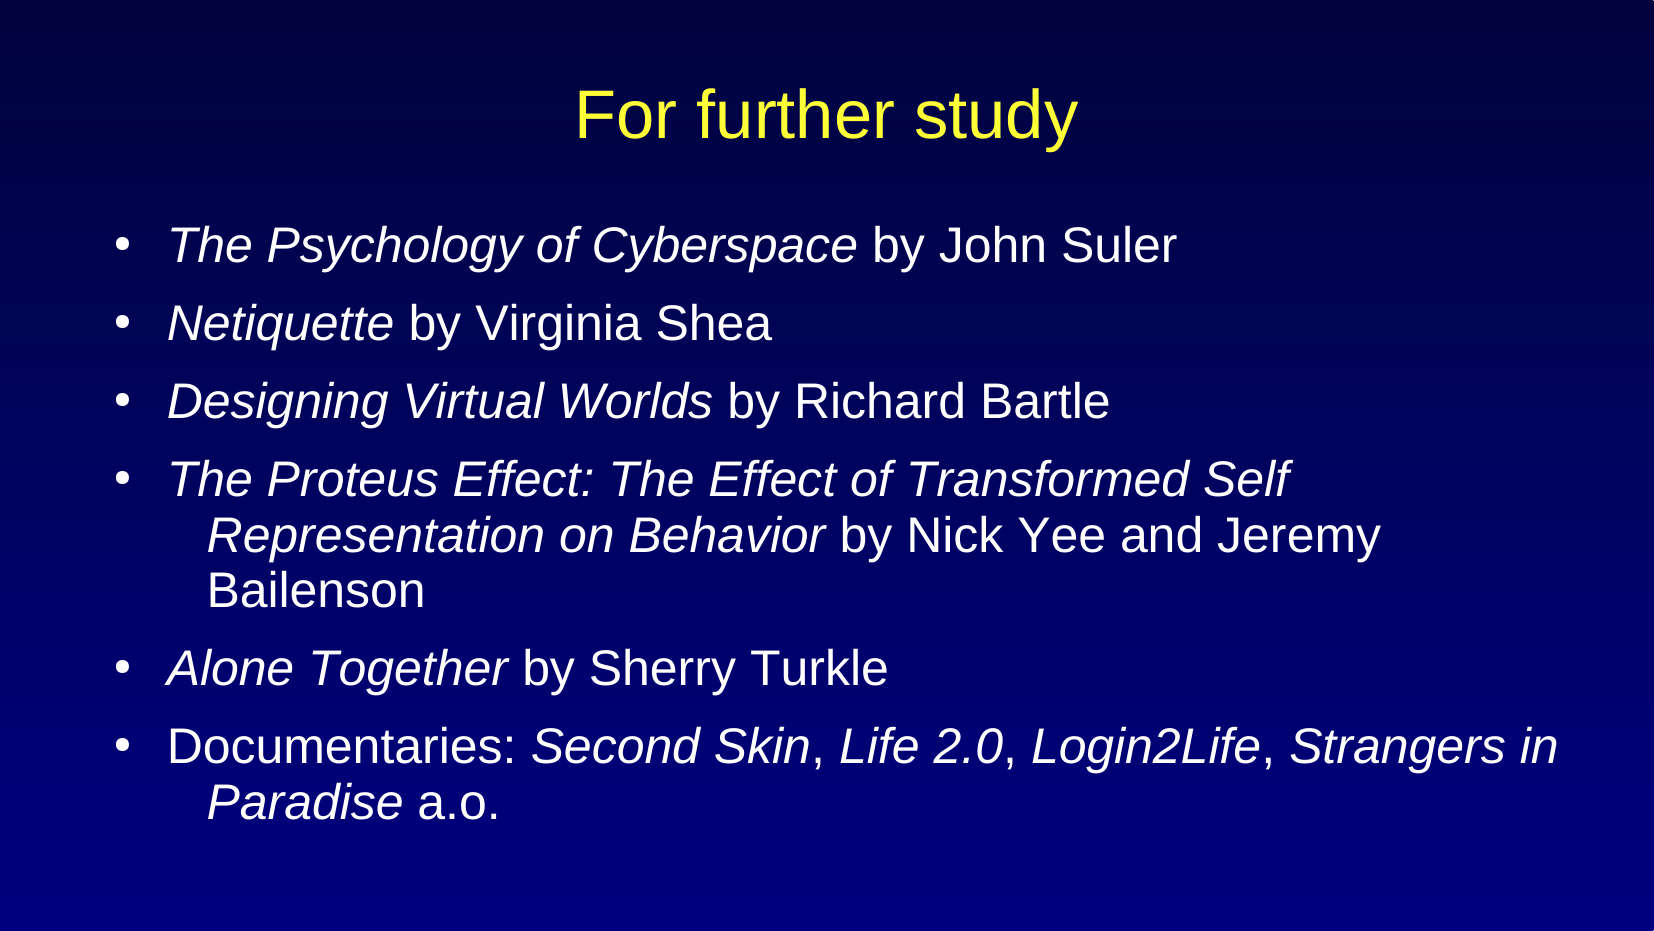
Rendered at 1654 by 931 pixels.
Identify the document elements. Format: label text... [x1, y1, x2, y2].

list The Psychology of Cyberspace by John Suler Netiquette by Virginia Shea Designing Virtual Worlds by Richard Bartle The Proteus Effect: The Effect of Transformed Self Representation on Behavior by Nick Yee and Jeremy Bailenson Alone Together by Sherry Turkle Documentaries: Second Skin, Life 2.0, Login2Life, Strangers in Paradise a.o. [82, 217, 1571, 830]
title For further study [82, 37, 1571, 193]
